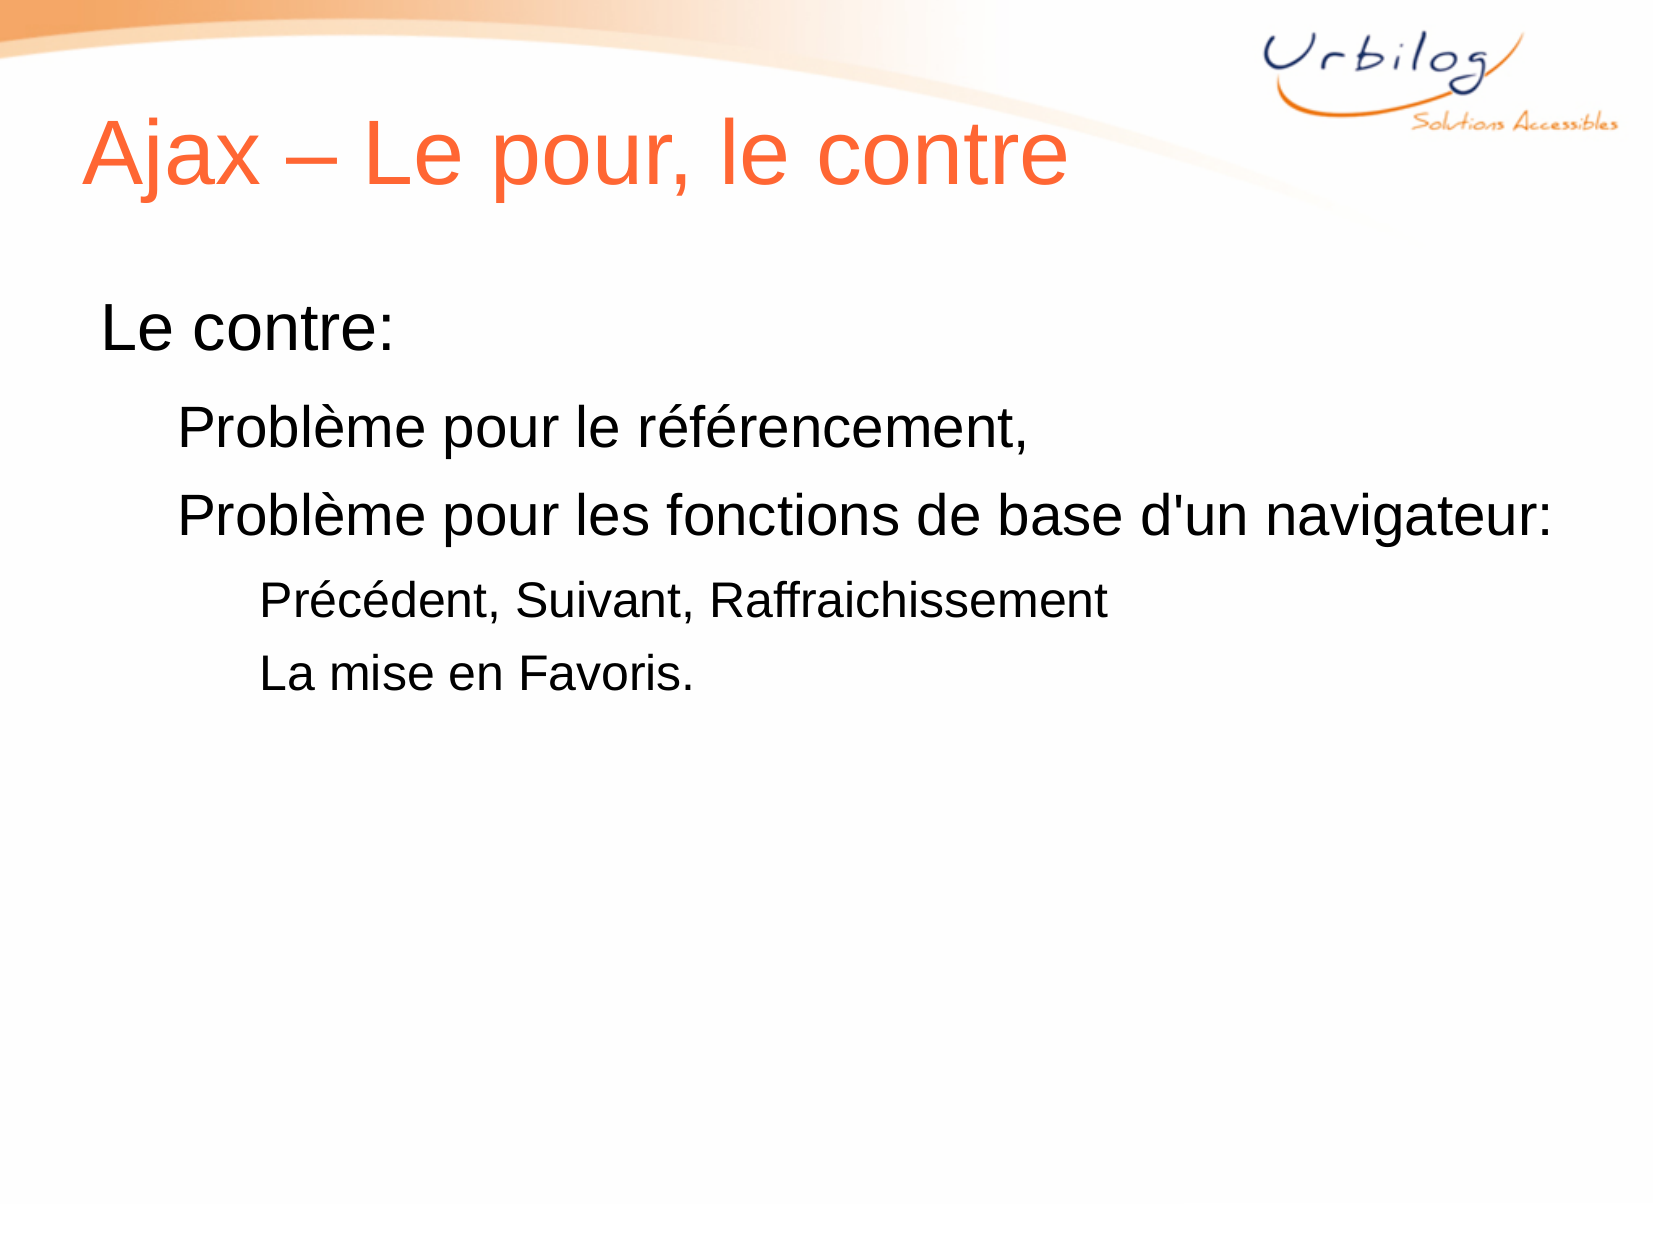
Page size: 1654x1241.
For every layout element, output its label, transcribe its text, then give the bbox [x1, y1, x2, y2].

title Ajax – Le pour, le contre [82, 49, 1571, 257]
picture [0, 0, 1654, 1241]
list Le contre: Problème pour le référencement, Problème pour les fonctions de base d'un navigateur: Précédent, Suivant, Raffraichissement La mise en Favoris. [82, 290, 1571, 1094]
